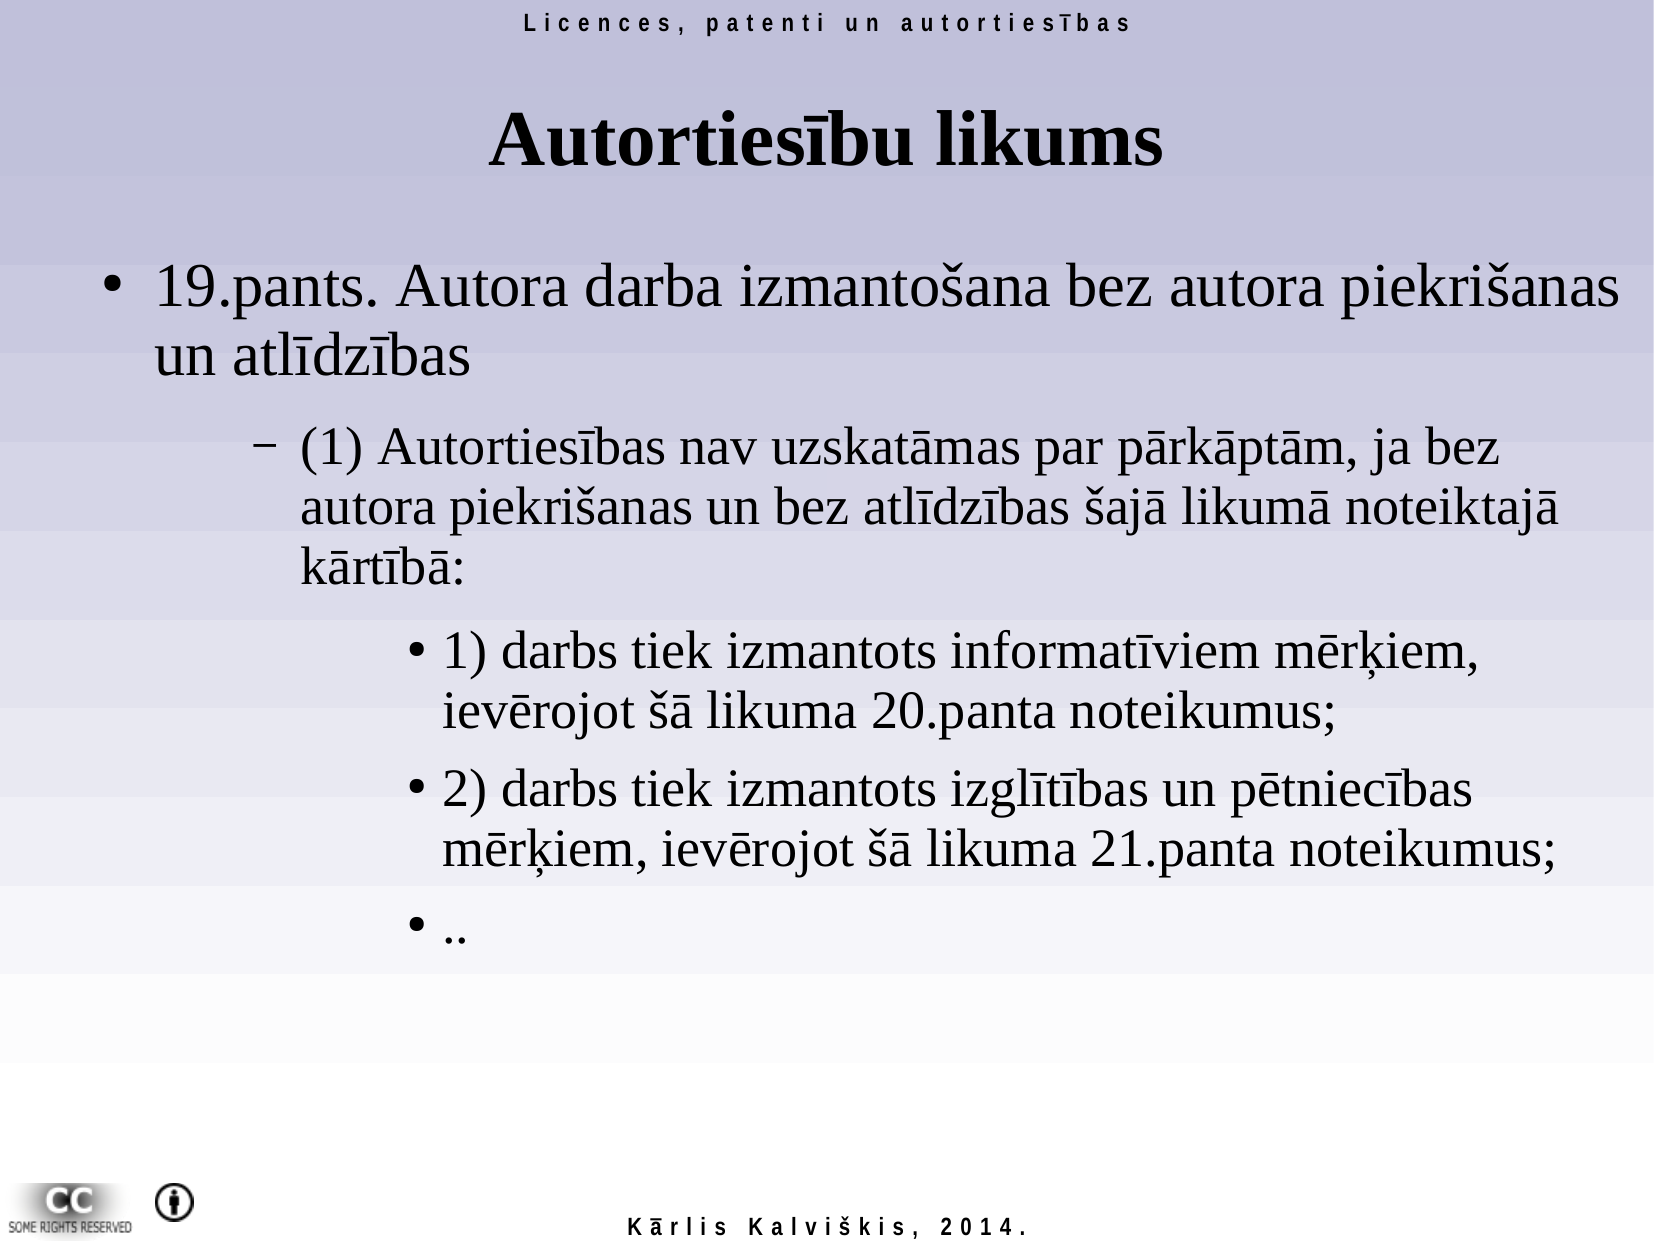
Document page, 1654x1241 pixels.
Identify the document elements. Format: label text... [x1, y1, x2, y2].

list 19.pants. Autora darba izmantošana bez autora piekrišanas un atlīdzības (1) Autortiesības nav uzskatāmas par pārkāptām, ja bez autora piekrišanas un bez atlīdzības šajā likumā noteiktajā kārtībā: 1) darbs tiek izmantots informatīviem mērķiem, ievērojot šā likuma 20.panta noteikumus; 2) darbs tiek izmantots izglītības un pētniecības mērķiem, ievērojot šā likuma 21.panta noteikumus; .. [17, 250, 1632, 970]
picture [0, 241, 1654, 1241]
picture [0, 0, 1654, 36]
title Autortiesību likums [0, 36, 1654, 241]
